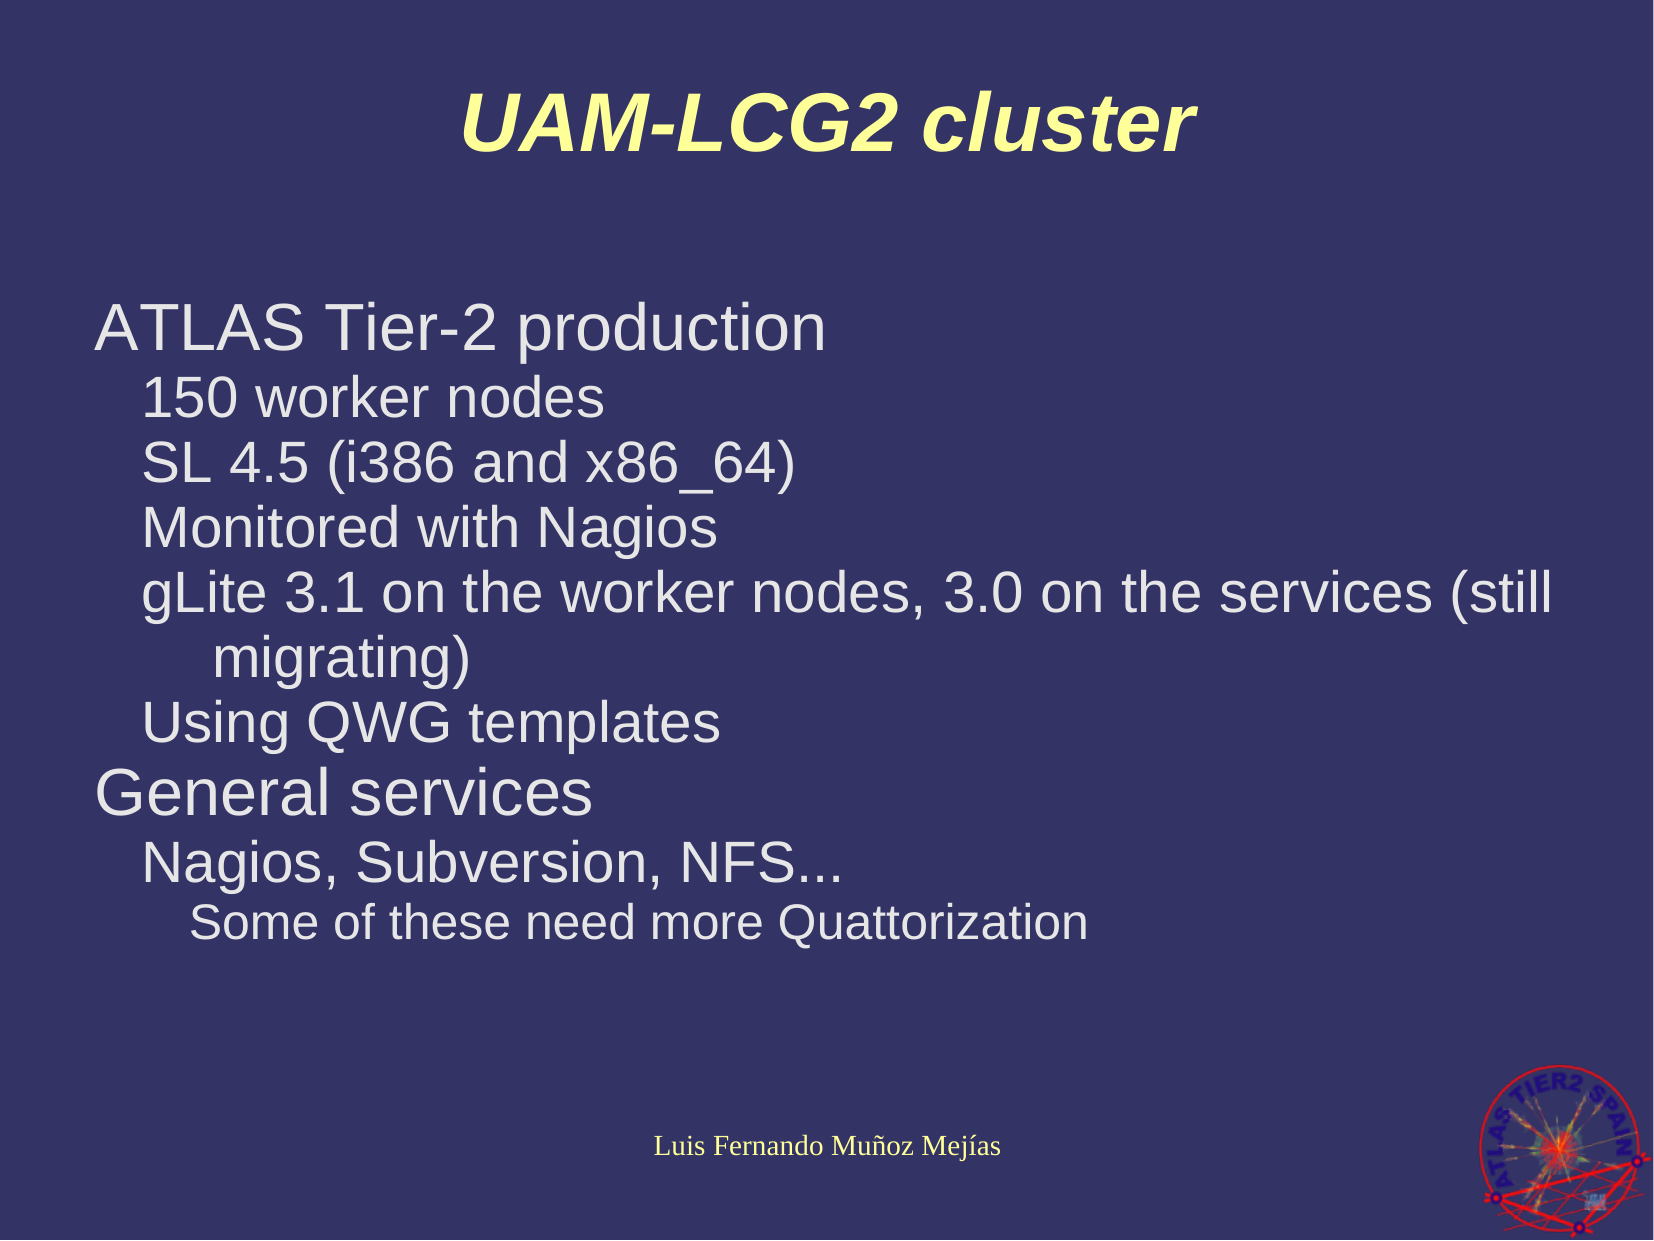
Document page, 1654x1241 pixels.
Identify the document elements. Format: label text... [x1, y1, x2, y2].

picture [1476, 1062, 1654, 1241]
list ATLAS Tier-2 production 150 worker nodes SL 4.5 (i386 and x86_64) Monitored with Nagios gLite 3.1 on the worker nodes, 3.0 on the services (still migrating) Using QWG templates General services Nagios, Subversion, NFS... Some of these need more Quattorization [82, 290, 1571, 1094]
title UAM-LCG2 cluster [121, 19, 1534, 227]
